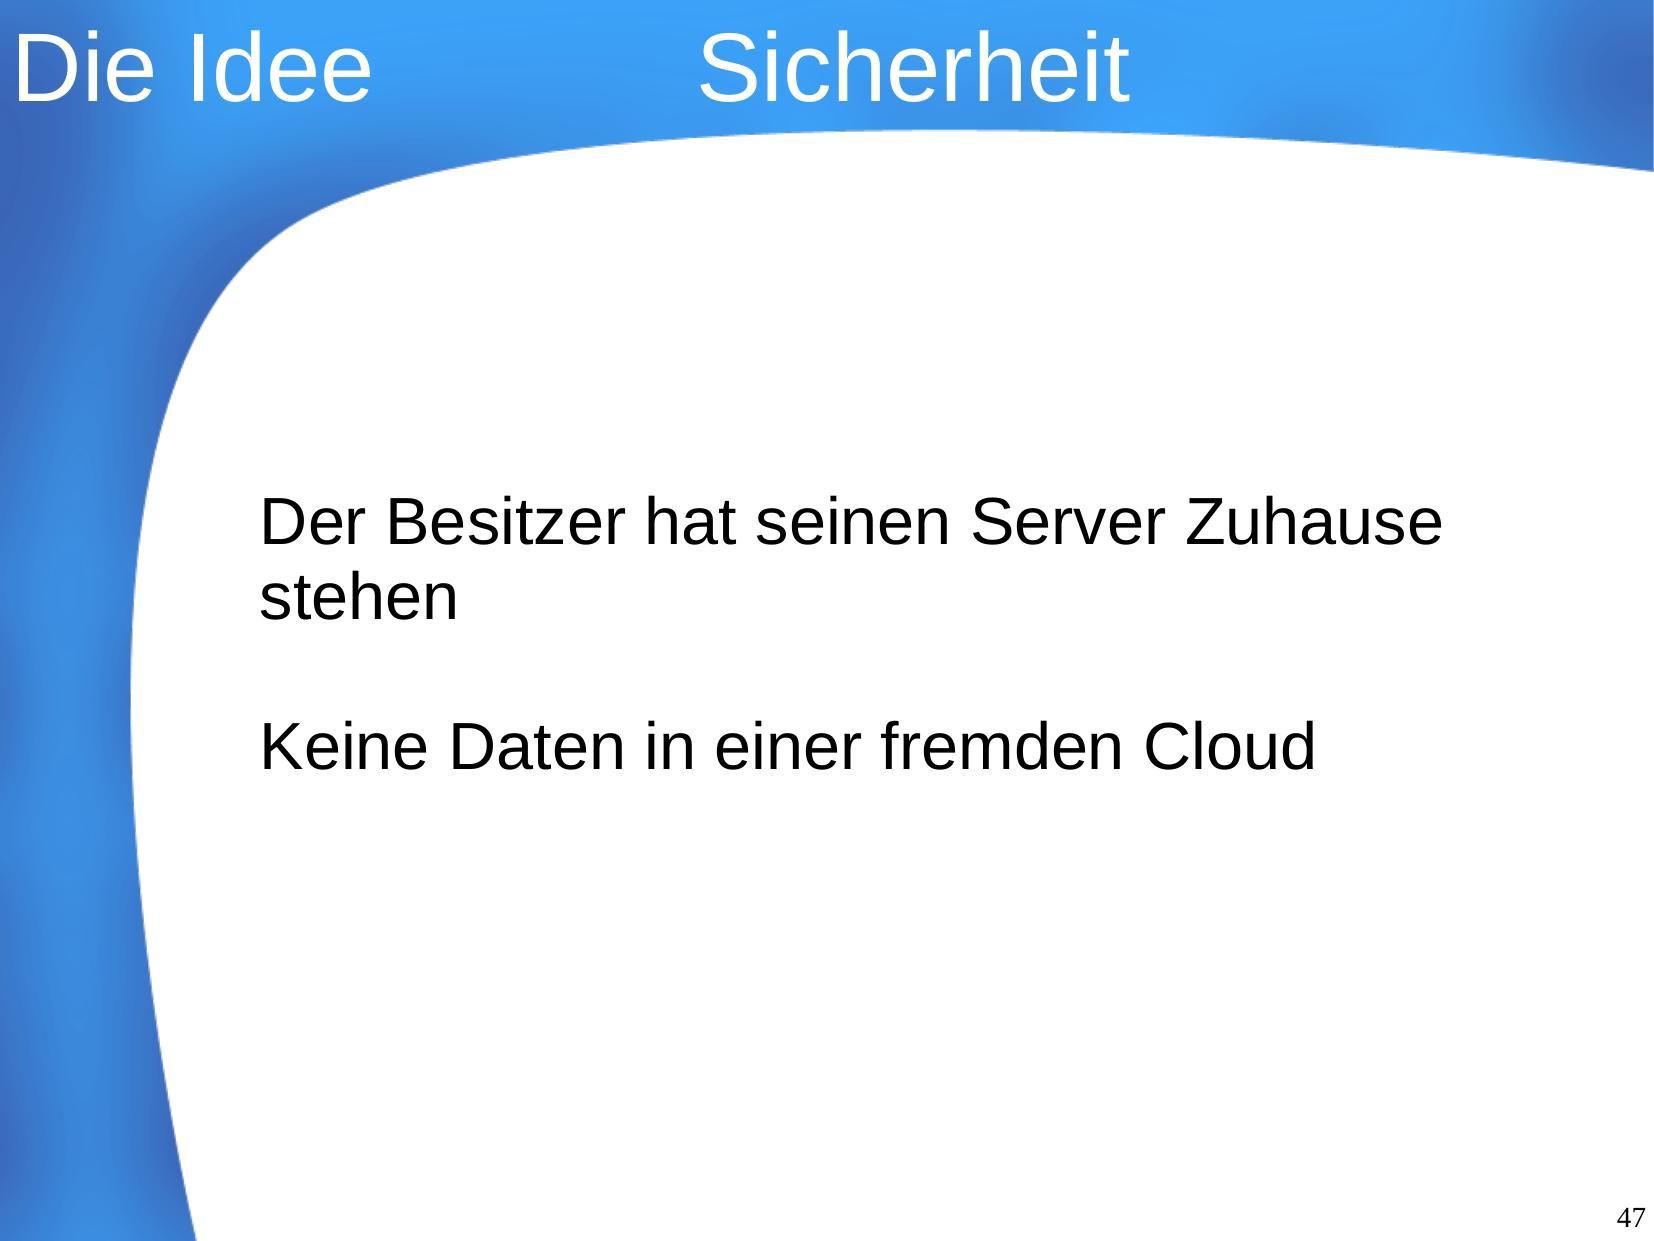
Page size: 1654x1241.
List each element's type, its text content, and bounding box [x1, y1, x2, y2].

title Sicherheit [697, 13, 1619, 123]
picture [0, 0, 1654, 1241]
title Die Idee [11, 13, 697, 123]
subtitle Der Besitzer hat seinen Server Zuhause stehen Keine Daten in einer fremden Cloud [259, 248, 1560, 1170]
